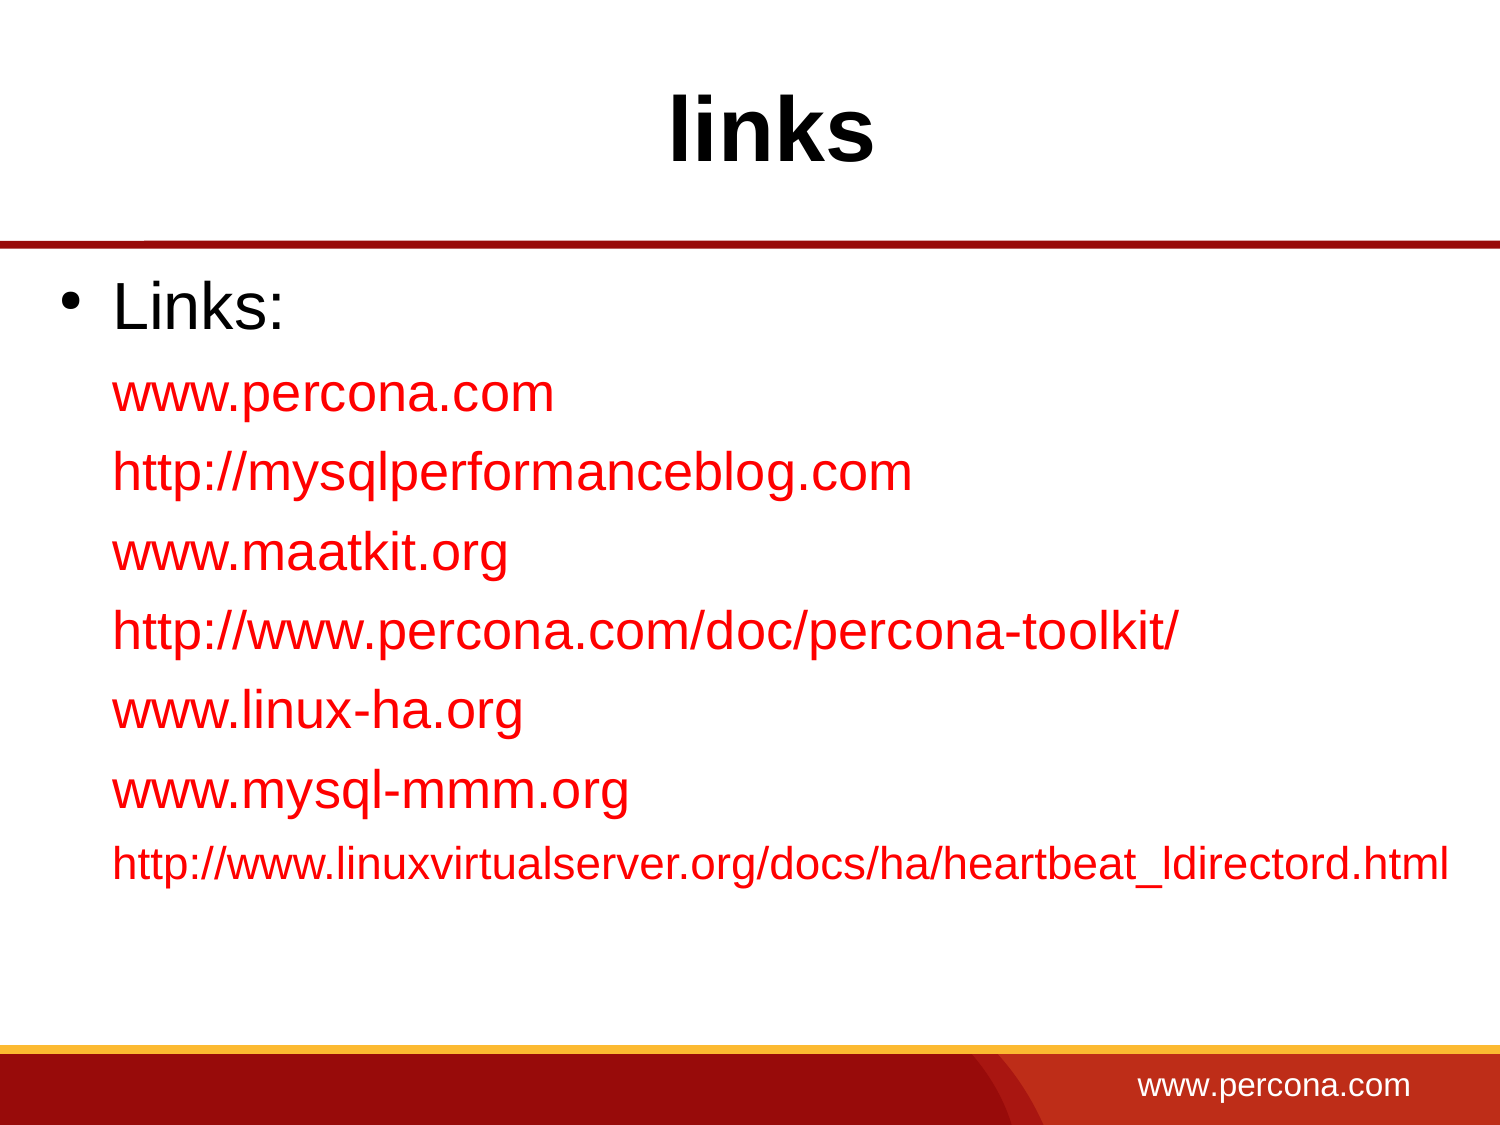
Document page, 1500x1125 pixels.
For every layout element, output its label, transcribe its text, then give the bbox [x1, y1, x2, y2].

title links [41, 6, 1471, 243]
list Links: www.percona.com http://mysqlperformanceblog.com www.maatkit.org http://www.percona.com/doc/percona-toolkit/ www.linux-ha.org www.mysql-mmm.org http://www.linuxvirtualserver.org/docs/ha/heartbeat_ldirectord.html [41, 262, 1471, 1005]
